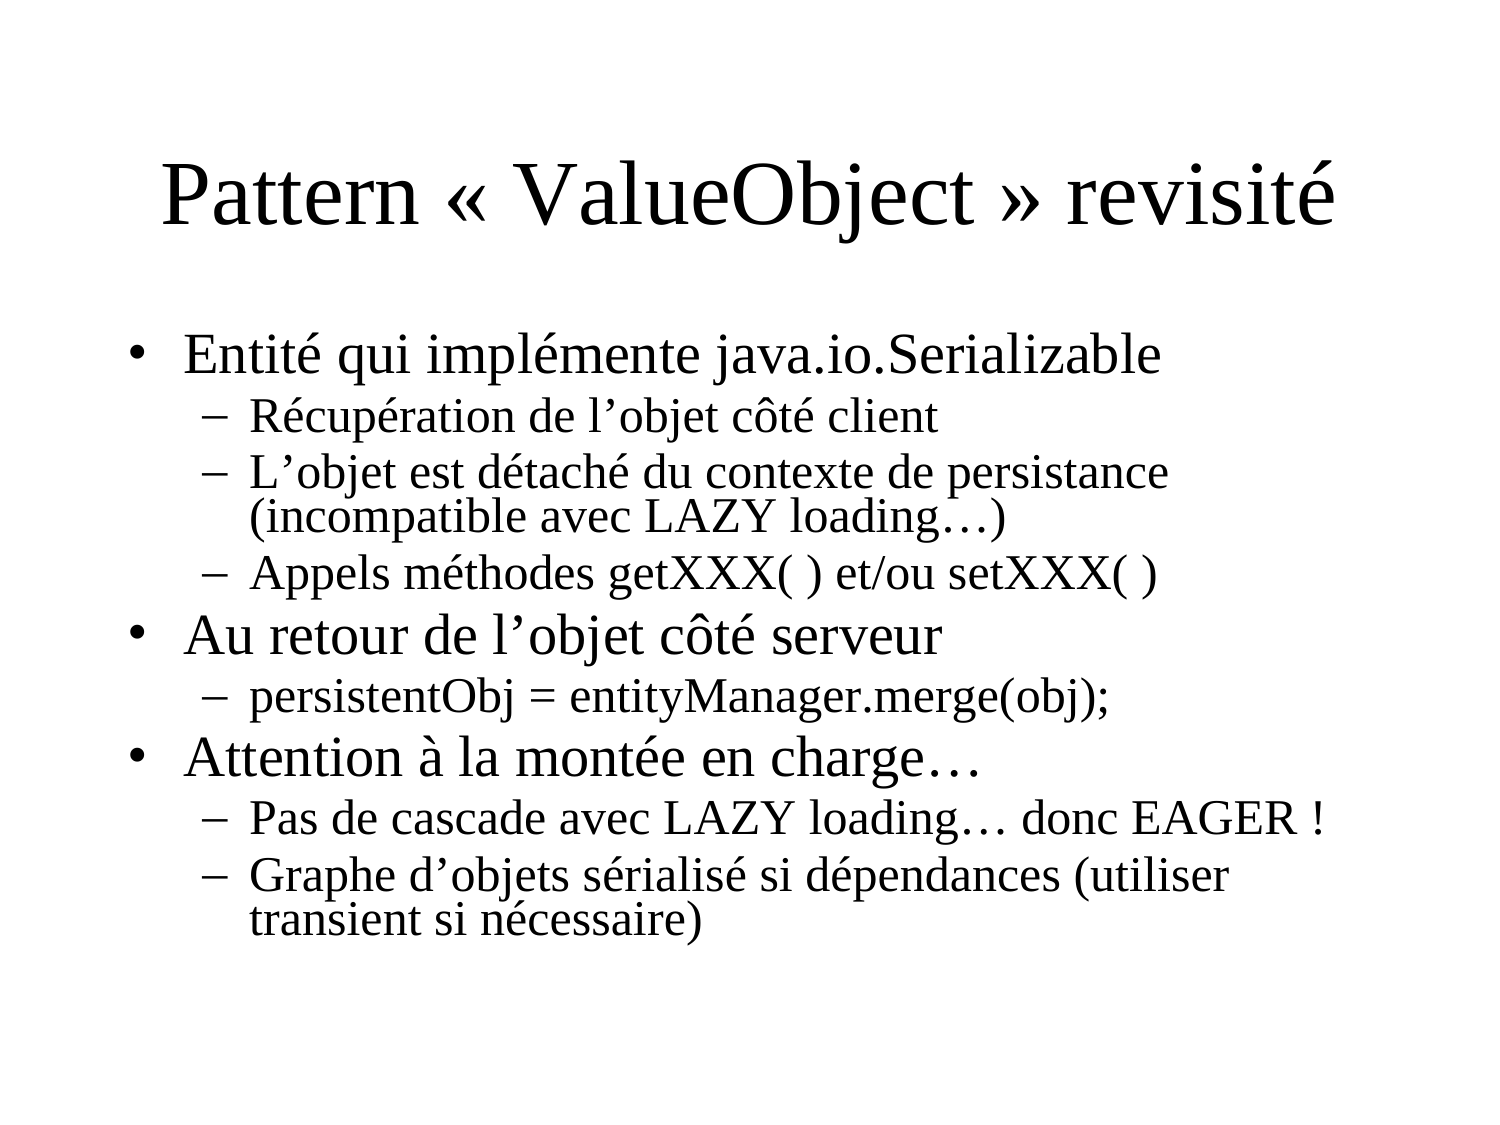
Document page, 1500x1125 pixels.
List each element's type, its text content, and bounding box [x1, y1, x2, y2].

title Pattern « ValueObject » revisité [112, 99, 1388, 288]
list Entité qui implémente java.io.Serializable Récupération de l’objet côté client L’objet est détaché du contexte de persistance (incompatible avec LAZY loading…) Appels méthodes getXXX( ) et/ou setXXX( ) Au retour de l’objet côté serveur persistentObj = entityManager.merge(obj); Attention à la montée en charge… Pas de cascade avec LAZY loading… donc EAGER ! Graphe d’objets sérialisé si dépendances (utiliser transient si nécessaire) [112, 324, 1388, 1035]
